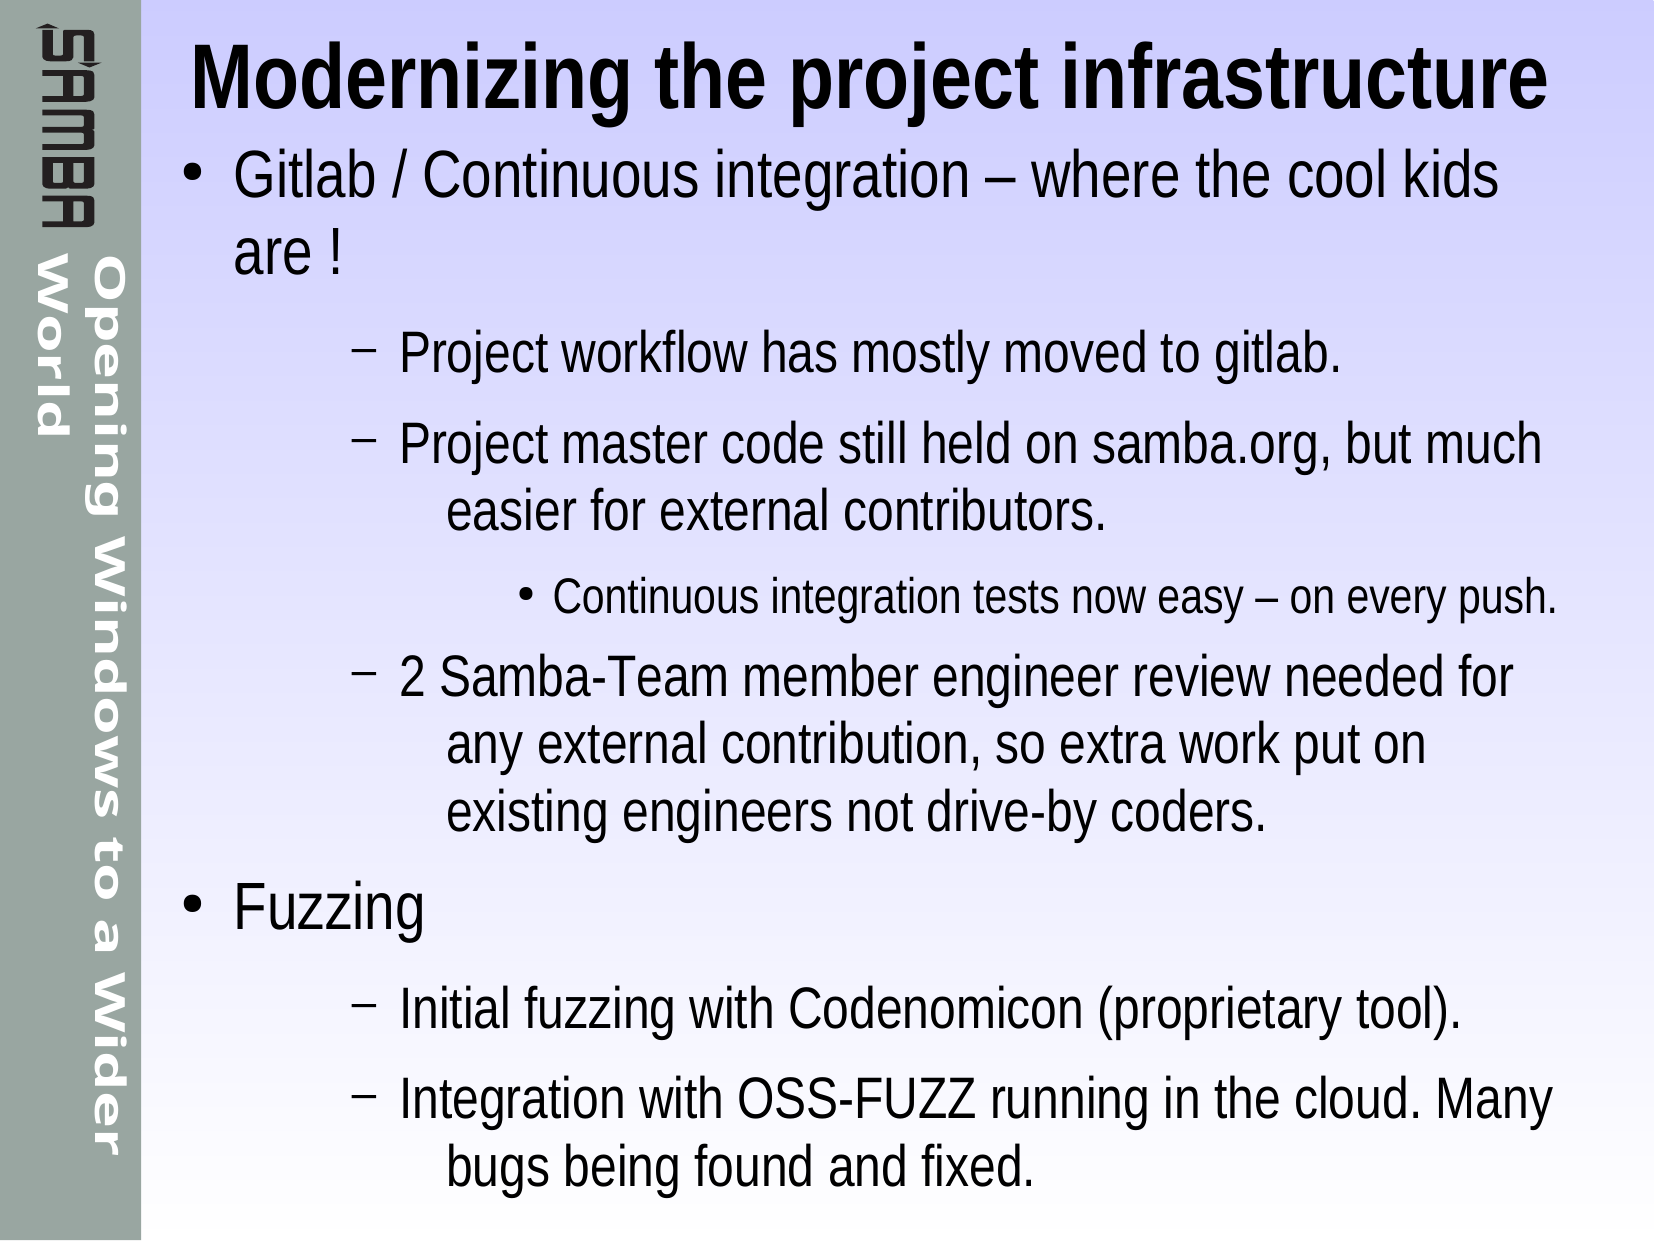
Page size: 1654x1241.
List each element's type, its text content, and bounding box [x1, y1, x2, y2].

list Gitlab / Continuous integration – where the cool kids are ! Project workflow has mostly moved to gitlab. Project master code still held on samba.org, but much easier for external contributors. Continuous integration tests now easy – on every push. 2 Samba-Team member engineer review needed for any external contribution, so extra work put on existing engineers not drive-by coders. Fuzzing Initial fuzzing with Codenomicon (proprietary tool). Integration with OSS-FUZZ running in the cloud. Many bugs being found and fixed. [162, 135, 1576, 1241]
title Modernizing the project infrastructure [165, 22, 1578, 129]
